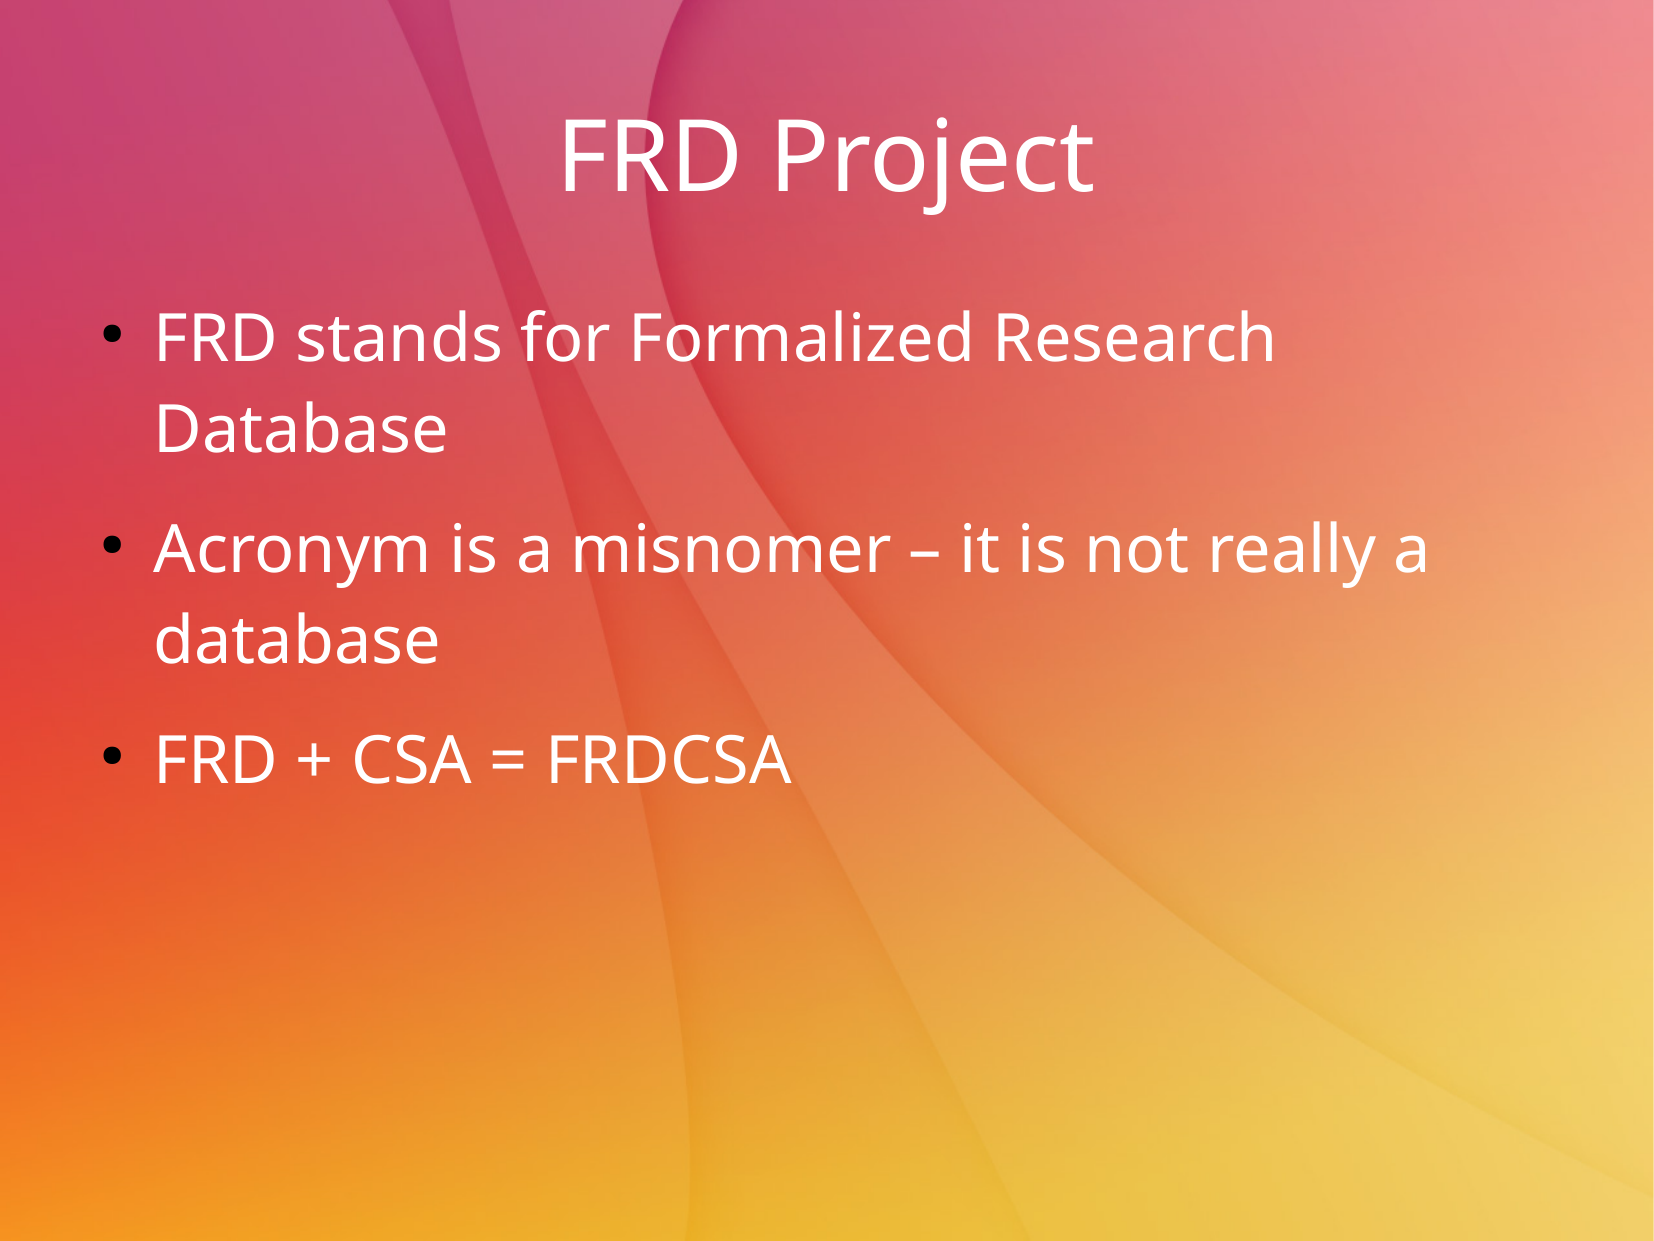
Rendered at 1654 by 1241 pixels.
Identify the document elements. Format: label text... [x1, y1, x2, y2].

picture [0, 0, 1654, 1241]
title FRD Project [82, 49, 1571, 257]
list FRD stands for Formalized Research Database Acronym is a misnomer – it is not really a database FRD + CSA = FRDCSA [82, 290, 1571, 1094]
